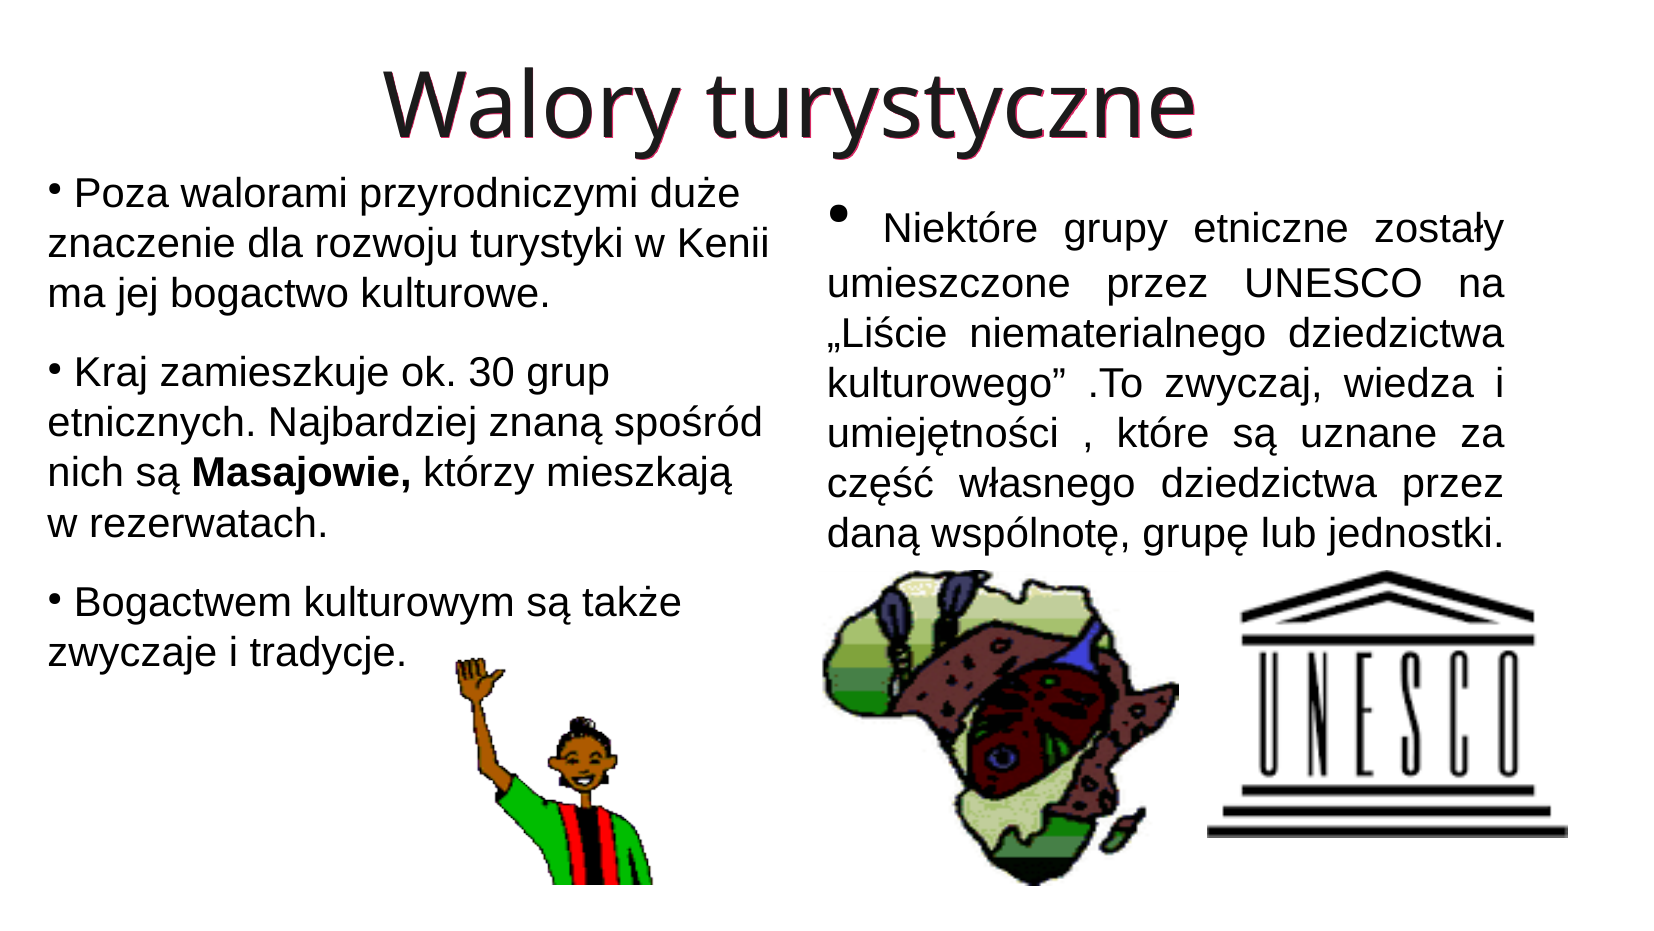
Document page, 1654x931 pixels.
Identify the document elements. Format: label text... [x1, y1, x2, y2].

picture [447, 643, 691, 885]
list Poza walorami przyrodniczymi duże znaczenie dla rozwoju turystyki w Kenii ma jej bogactwo kulturowe. Kraj zamieszkuje ok. 30 grup etnicznych. Najbardziej znaną spośród nich są Masajowie, którzy mieszkają w rezerwatach. Bogactwem kulturowym są także zwyczaje i tradycje. [47, 165, 809, 886]
title Walory turystyczne [114, 45, 1468, 157]
picture [818, 570, 1179, 886]
list Niektóre grupy etniczne zostały umieszczone przez UNESCO na „Liście niematerialnego dziedzictwa kulturowego” .To zwyczaj, wiedza i umiejętności , które są uznane za część własnego dziedzictwa przez daną wspólnotę, grupę lub jednostki. [826, 175, 1553, 827]
picture [1207, 570, 1568, 838]
